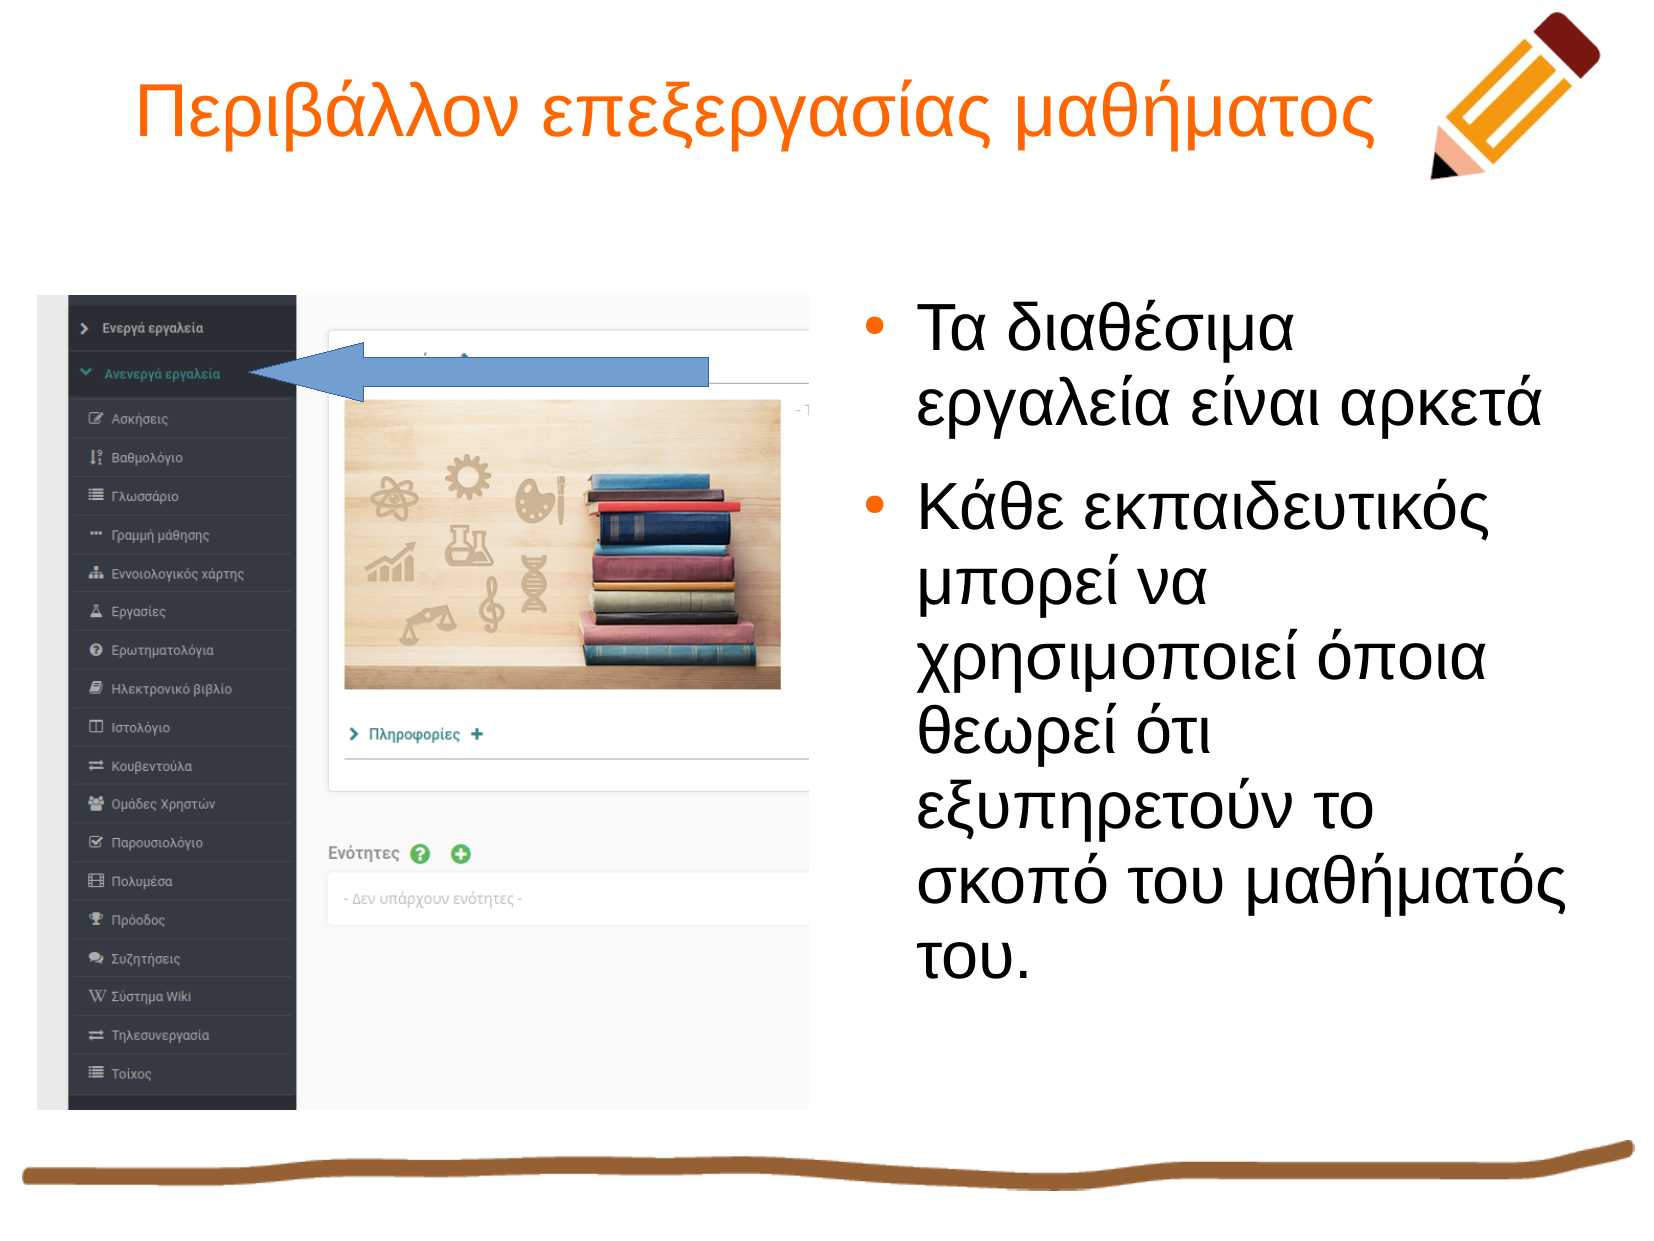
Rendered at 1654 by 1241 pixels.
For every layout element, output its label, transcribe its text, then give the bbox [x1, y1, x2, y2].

picture [22, 1140, 1635, 1191]
list Τα διαθέσιμα εργαλεία είναι αρκετά Κάθε εκπαιδευτικός μπορεί να χρησιμοποιεί όποια θεωρεί ότι εξυπηρετούν το σκοπό του μαθήματός του. [845, 290, 1572, 1122]
text_box [248, 342, 709, 402]
picture [1430, 12, 1601, 181]
title Περιβάλλον επεξεργασίας μαθήματος [82, 49, 1430, 172]
picture [37, 295, 809, 1110]
